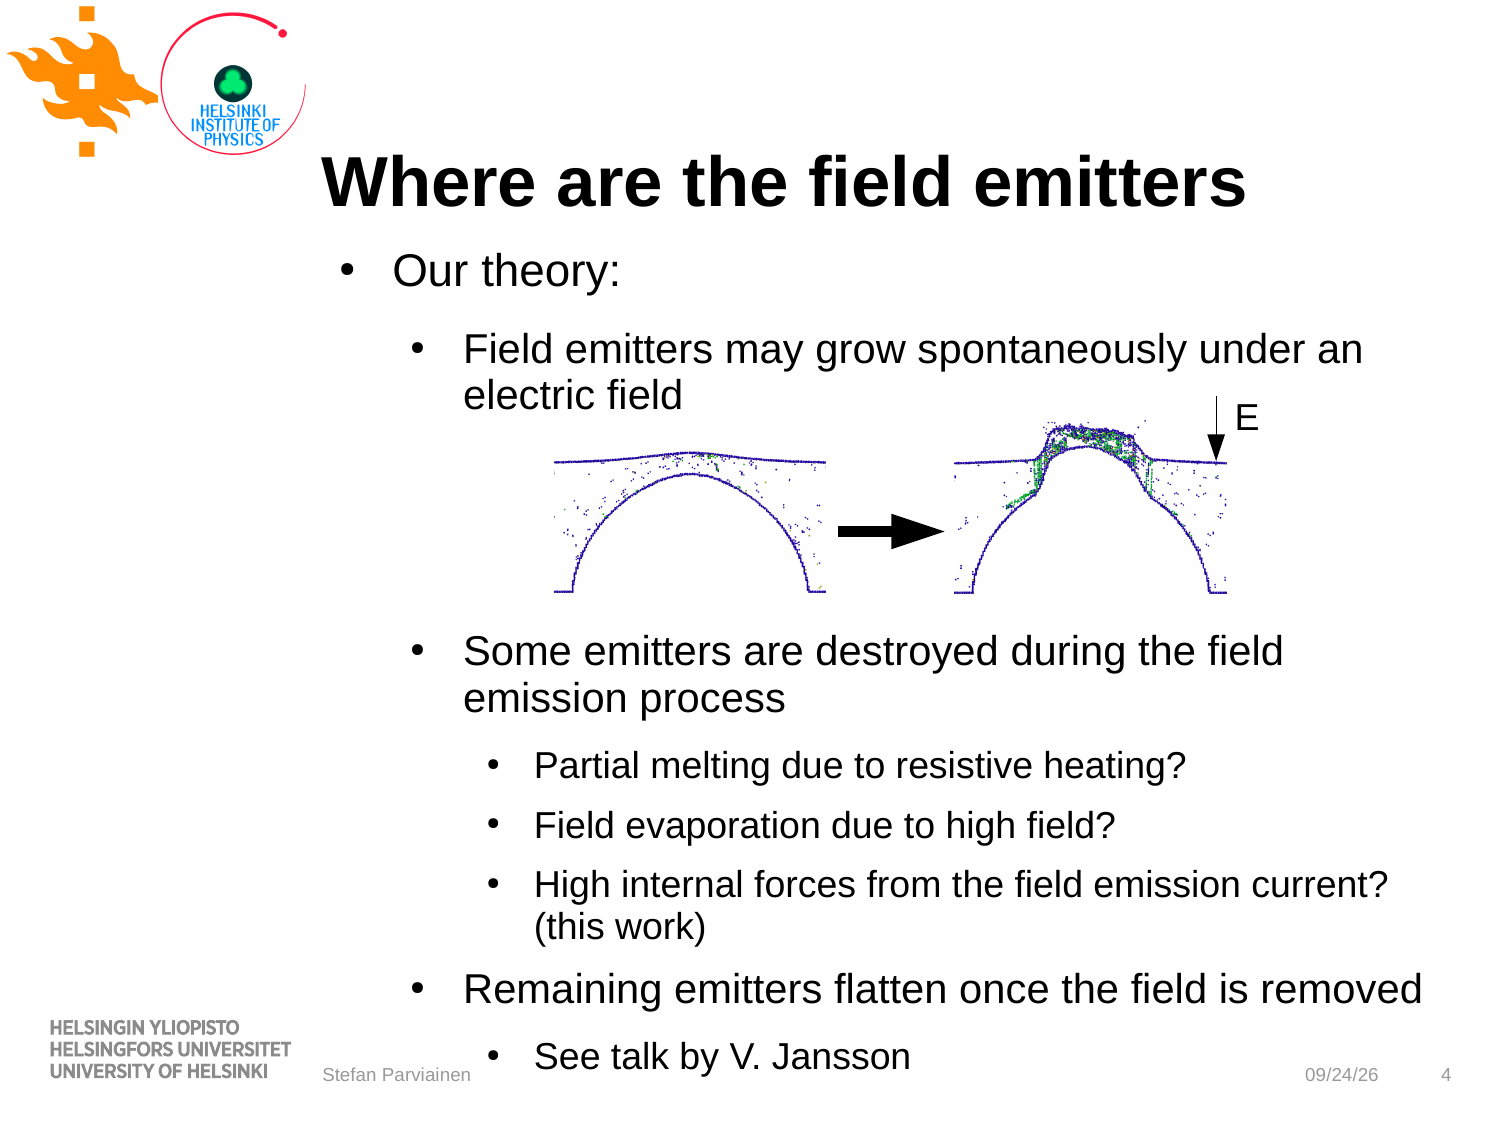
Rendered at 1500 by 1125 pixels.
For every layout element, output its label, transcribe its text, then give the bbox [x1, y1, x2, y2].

title Where are the field emitters [321, 87, 1447, 244]
picture [954, 420, 1227, 625]
picture [554, 419, 826, 624]
text_box E [1219, 389, 1275, 446]
picture [0, 0, 307, 171]
picture [32, 1001, 309, 1096]
list Our theory: Field emitters may grow spontaneously under an electric field Some emitters are destroyed during the field emission process Partial melting due to resistive heating? Field evaporation due to high field? High internal forces from the field emission current? (this work) Remaining emitters flatten once the field is removed See talk by V. Jansson [321, 244, 1447, 1083]
